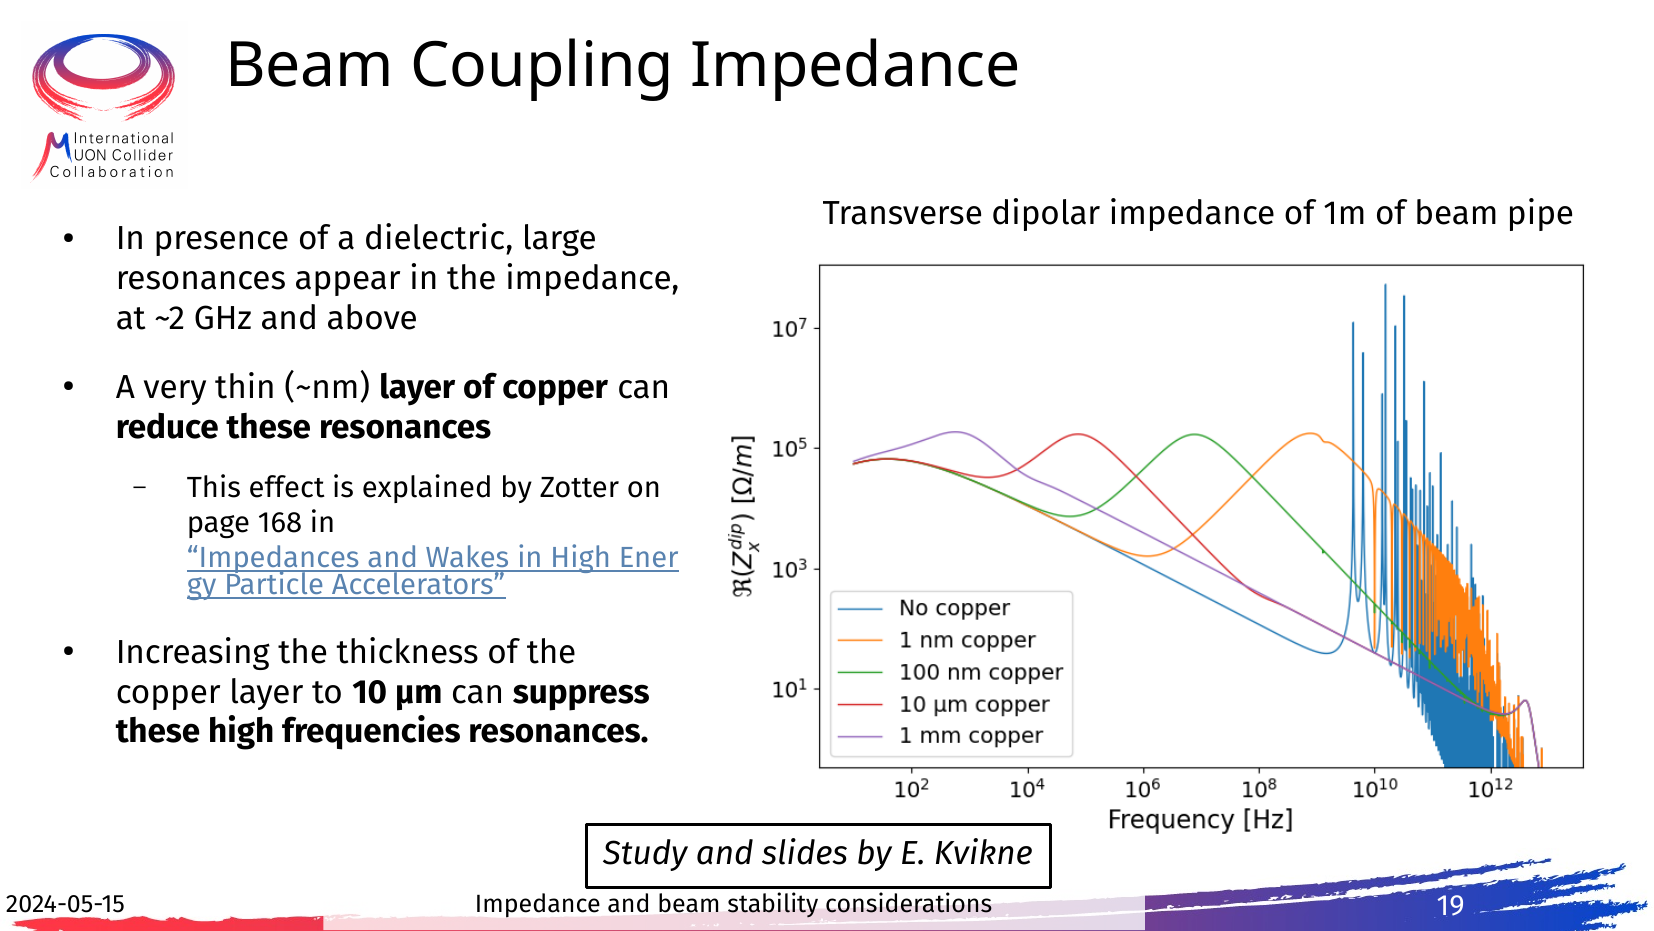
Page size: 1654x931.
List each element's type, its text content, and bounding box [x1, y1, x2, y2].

text_box Transverse dipolar impedance of 1m of beam pipe [807, 185, 1591, 241]
list In presence of a dielectric, large resonances appear in the impedance, at ~2 GHz and above A very thin (~nm) layer of copper can reduce these resonances This effect is explained by Zotter on page 168 in “Impedances and Wakes in High Energy Particle Accelerators” Increasing the thickness of the copper layer to 10 μm can suppress these high frequencies resonances. [45, 218, 684, 849]
picture [588, 882, 1049, 886]
title Beam Coupling Impedance [225, 19, 1571, 181]
picture [0, 848, 585, 931]
picture [21, 21, 188, 189]
text_box Study and slides by E. Kvikne [586, 824, 1051, 882]
picture [1052, 848, 1654, 931]
picture [717, 187, 1594, 846]
